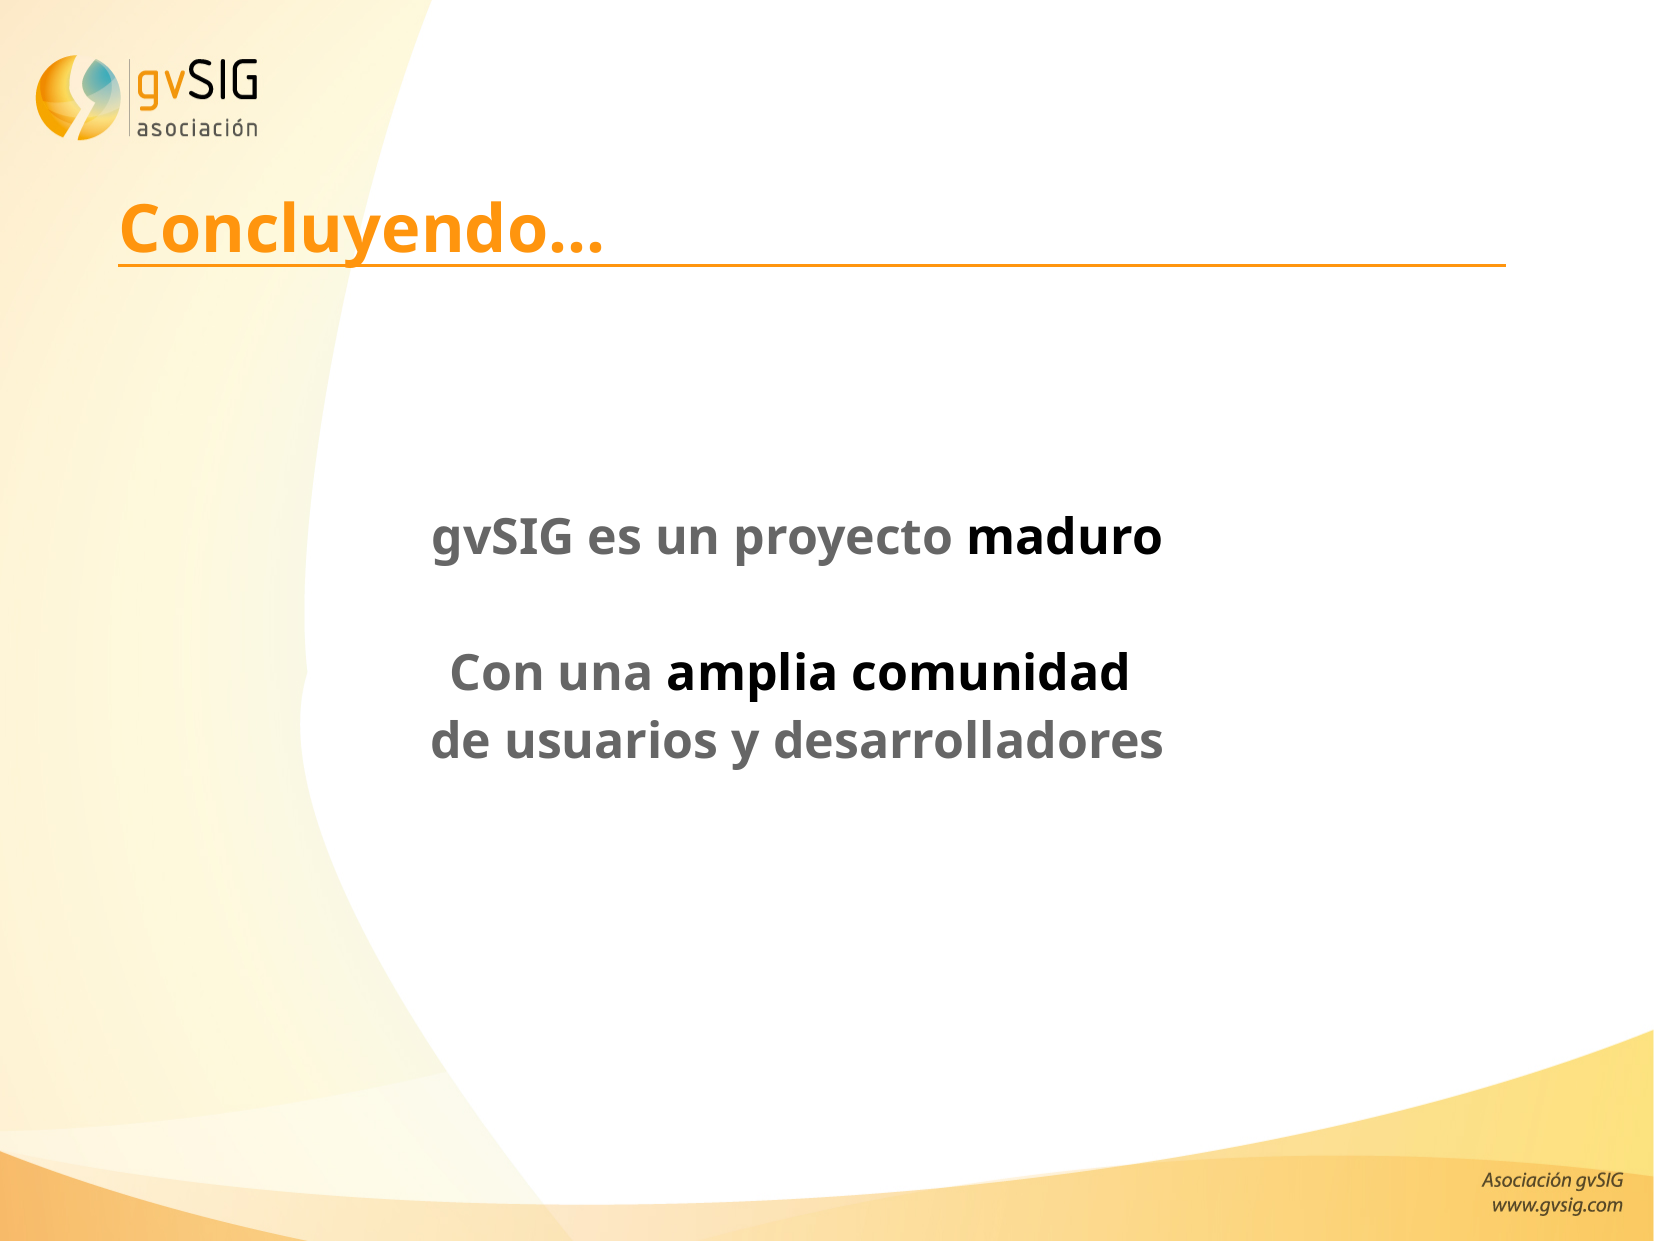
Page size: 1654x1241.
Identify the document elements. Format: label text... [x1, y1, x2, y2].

title gvSIG es un proyecto maduro Con una amplia comunidad de usuarios y desarrolladores [59, 256, 1536, 1223]
picture [0, 0, 1654, 1241]
title Concluyendo... [118, 177, 1607, 276]
